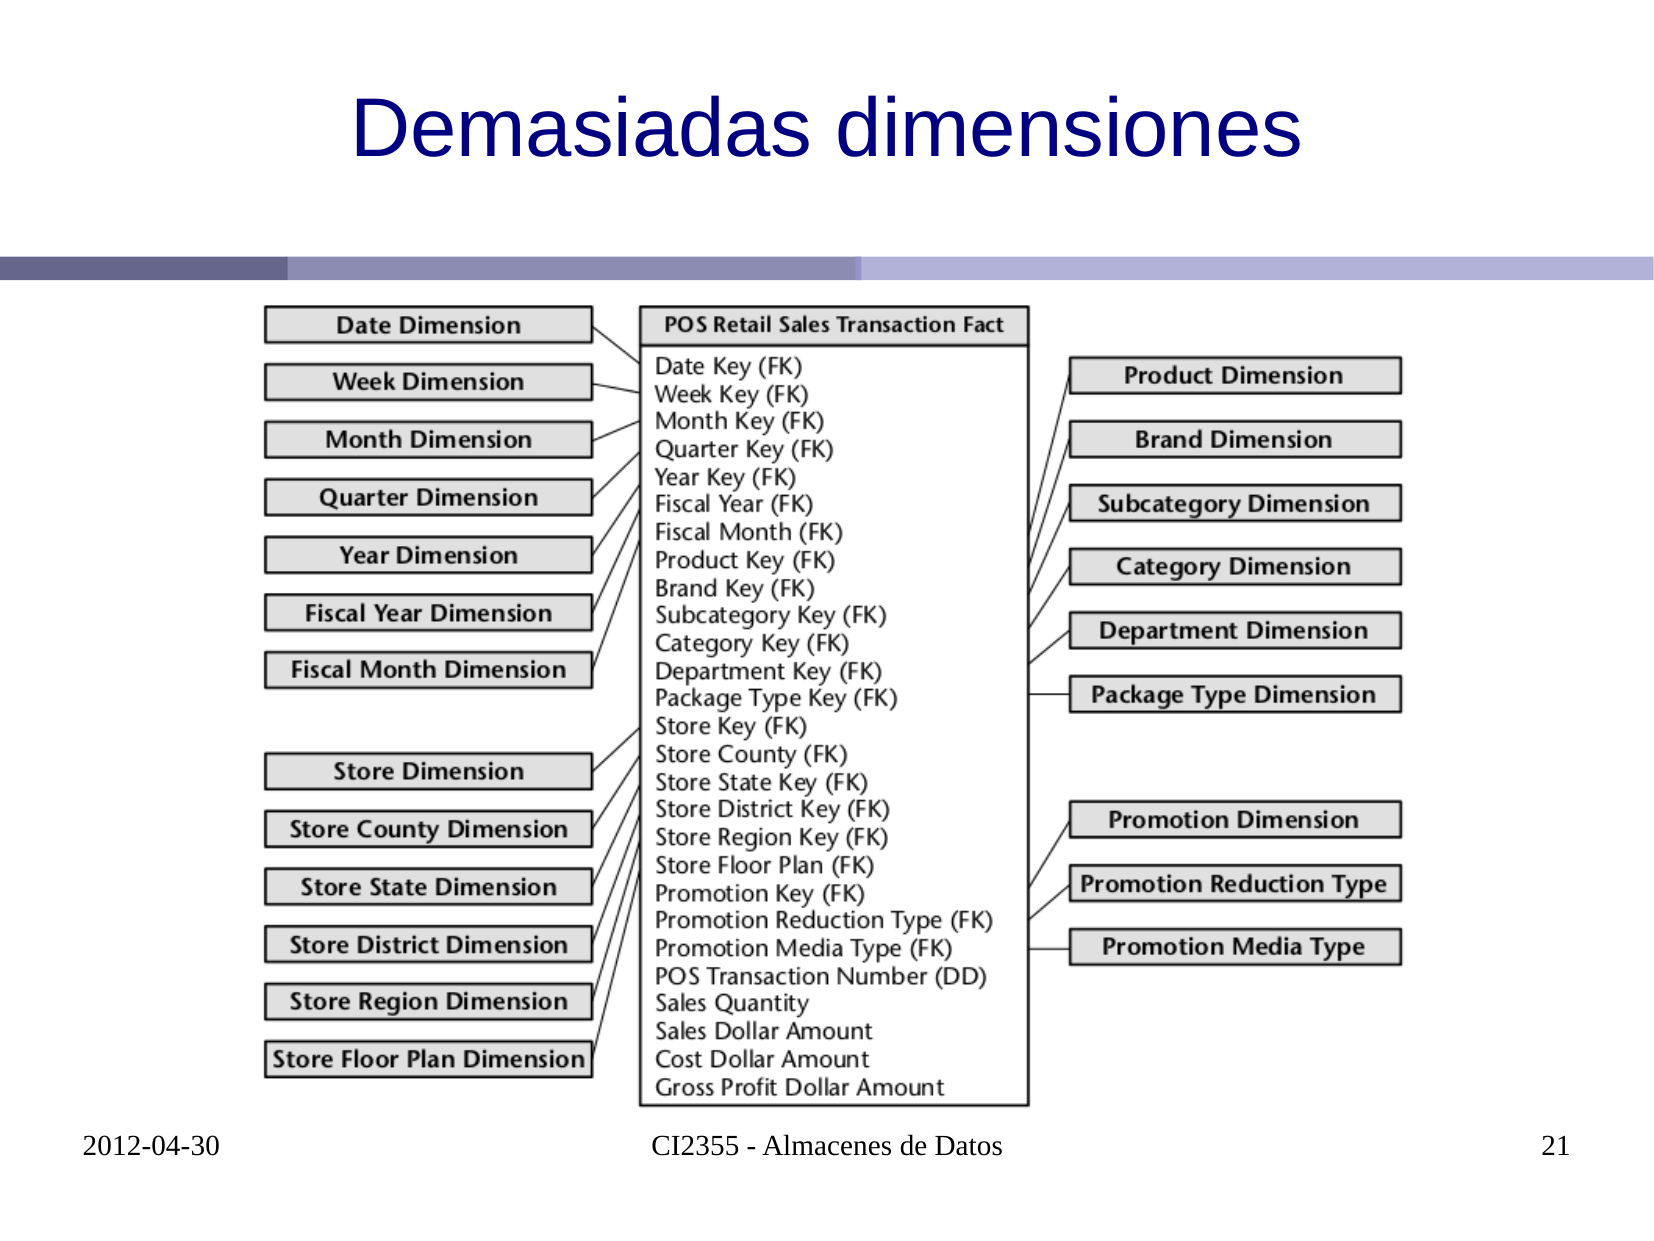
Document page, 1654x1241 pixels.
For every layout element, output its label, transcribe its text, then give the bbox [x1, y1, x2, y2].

picture [244, 290, 1421, 1113]
title Demasiadas dimensiones [0, 0, 1654, 257]
